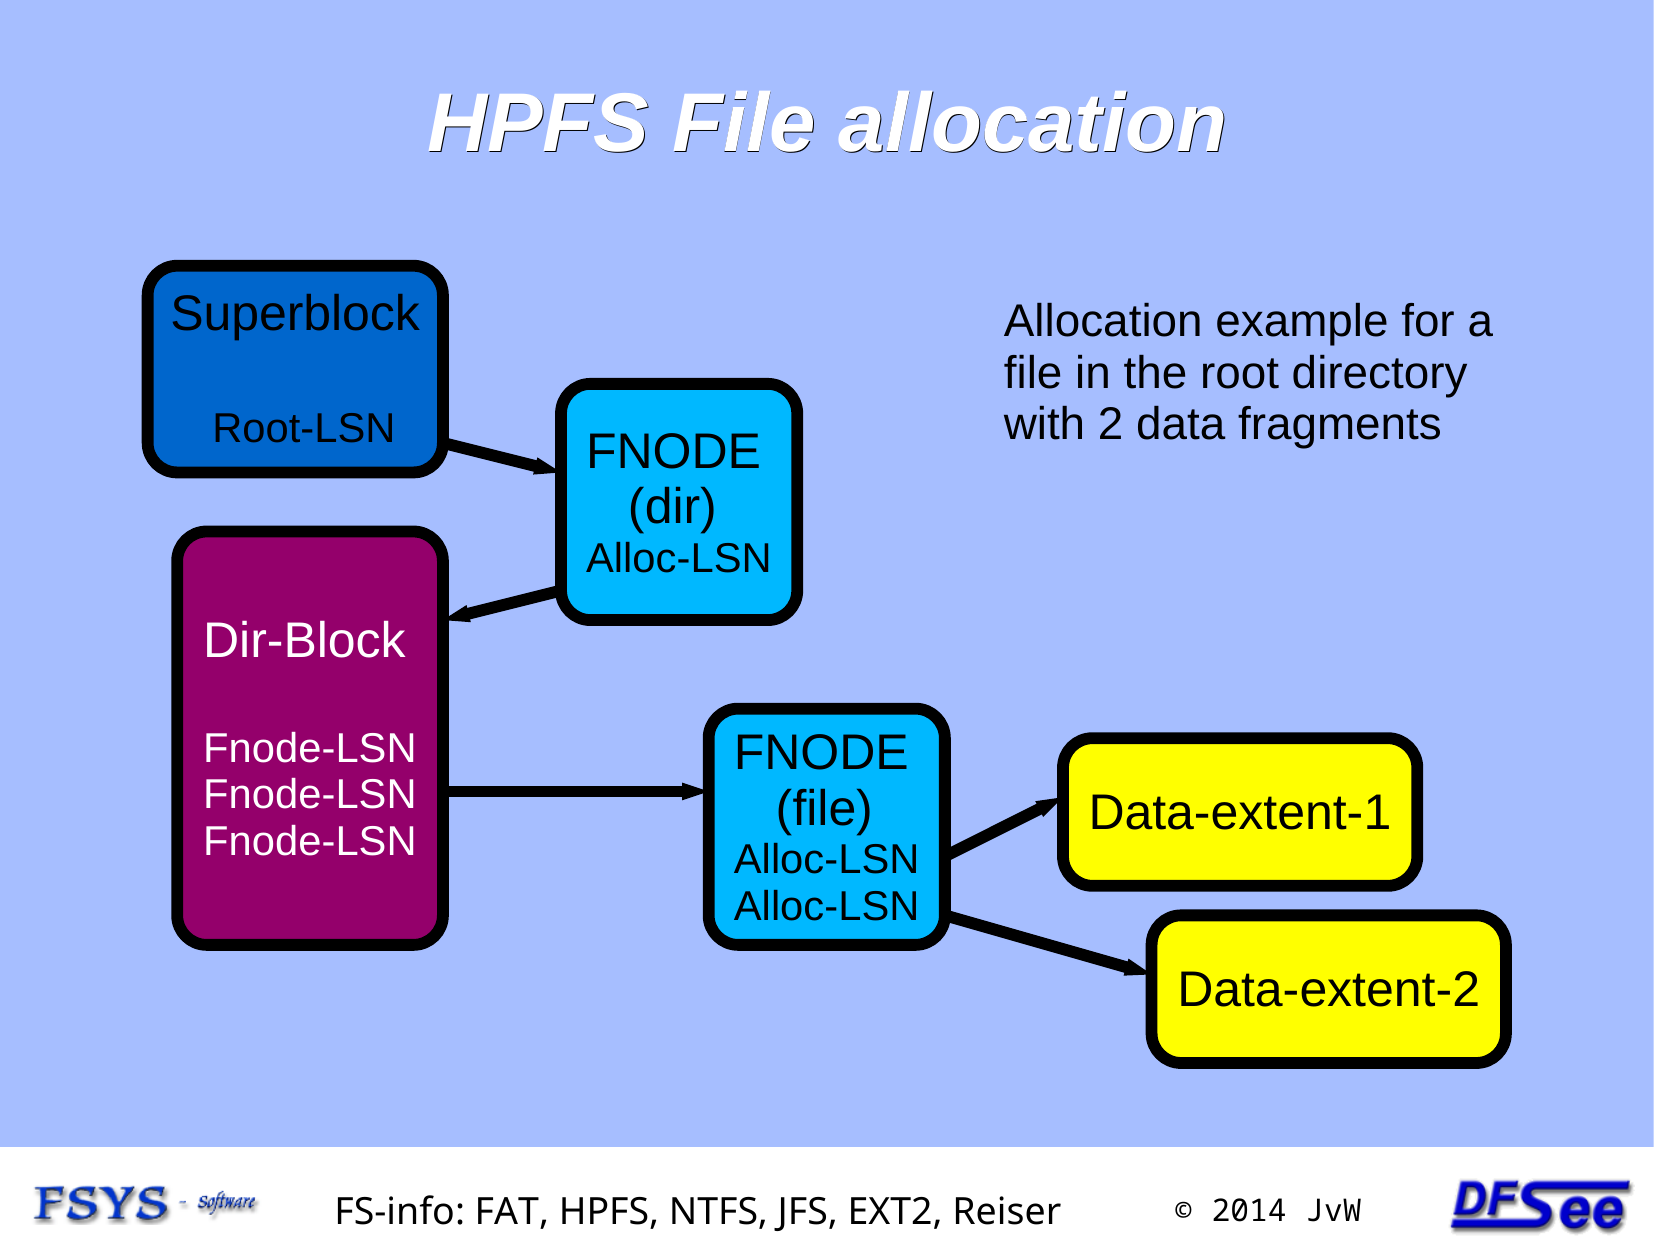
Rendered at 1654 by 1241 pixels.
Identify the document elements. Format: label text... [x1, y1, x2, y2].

text_box Allocation example for a file in the root directory with 2 data fragments [1003, 295, 1494, 467]
text_box Superblock Root-LSN [147, 265, 443, 473]
title HPFS File allocation [121, 19, 1534, 227]
text_box FNODE (file) Alloc-LSN Alloc-LSN [708, 708, 945, 945]
text_box Data-extent-1 [1062, 738, 1418, 886]
text_box FNODE (dir) Alloc-LSN [561, 383, 798, 621]
picture [29, 1181, 265, 1225]
text_box Dir-Block Fnode-LSN Fnode-LSN Fnode-LSN [177, 531, 443, 945]
picture [1446, 1177, 1635, 1241]
text_box Data-extent-2 [1151, 915, 1506, 1063]
